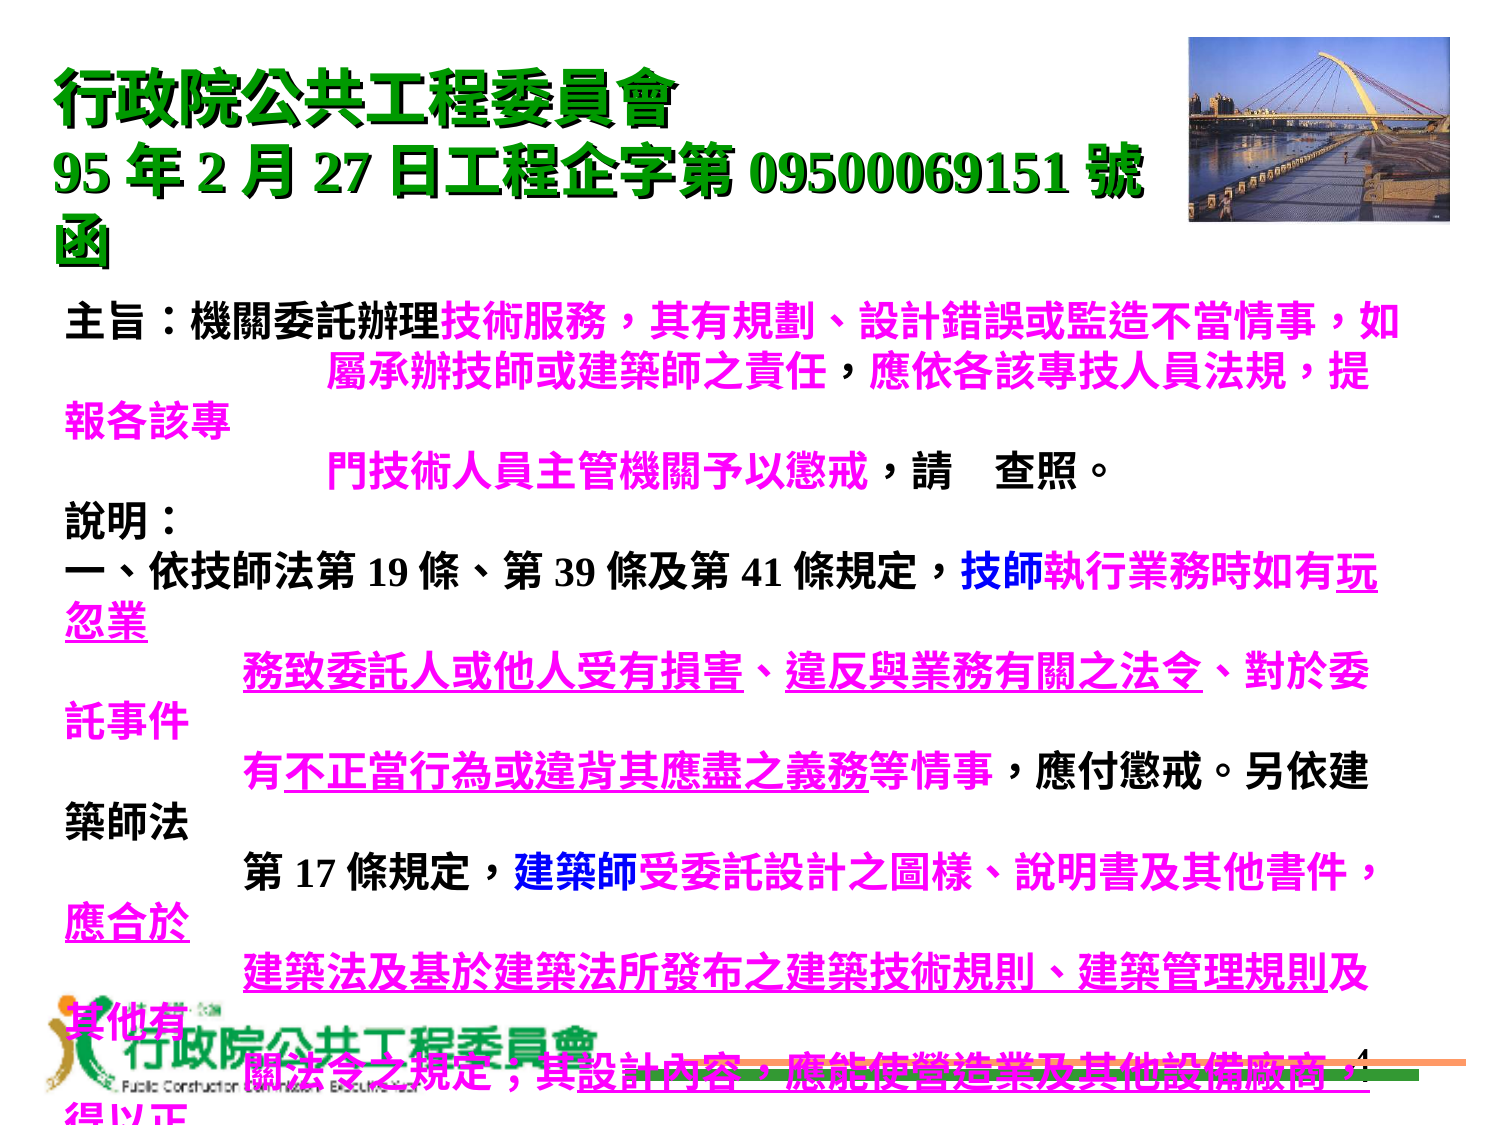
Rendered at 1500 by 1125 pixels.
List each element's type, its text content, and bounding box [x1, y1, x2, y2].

picture [1187, 37, 1450, 225]
text_box 行政院公共工程委員會 95年2月27日工程企字第09500069151號函 [37, 50, 1201, 281]
text_box 主旨：機關委託辦理技術服務，其有規劃、設計錯誤或監造不當情事，如 屬承辦技師或建築師之責任，應依各該專技人員法規，提報各該專 門技術人員主管機關予以懲戒，請 查照。 說明： 一、依技師法第19條、第39條及第41條規定，技師執行業務時如有玩忽業 務致委託人或他人受有損害、違反與業務有關之法令、對於委託事件 有不正當行為或違背其應盡之義務等情事，應付懲戒。另依建築師法 第17條規定，建築師受委託設計之圖樣、說明書及其他書件，應合於 建築法及基於建築法所發布之建築技術規則、建築管理規則及其他有 關法令之規定；其設計內容，應能使營造業及其他設備廠商，得以正 確估價，按照施工，違反上開規定者，得依同法第45條及第46條規定 懲戒。 [49, 287, 1426, 1125]
